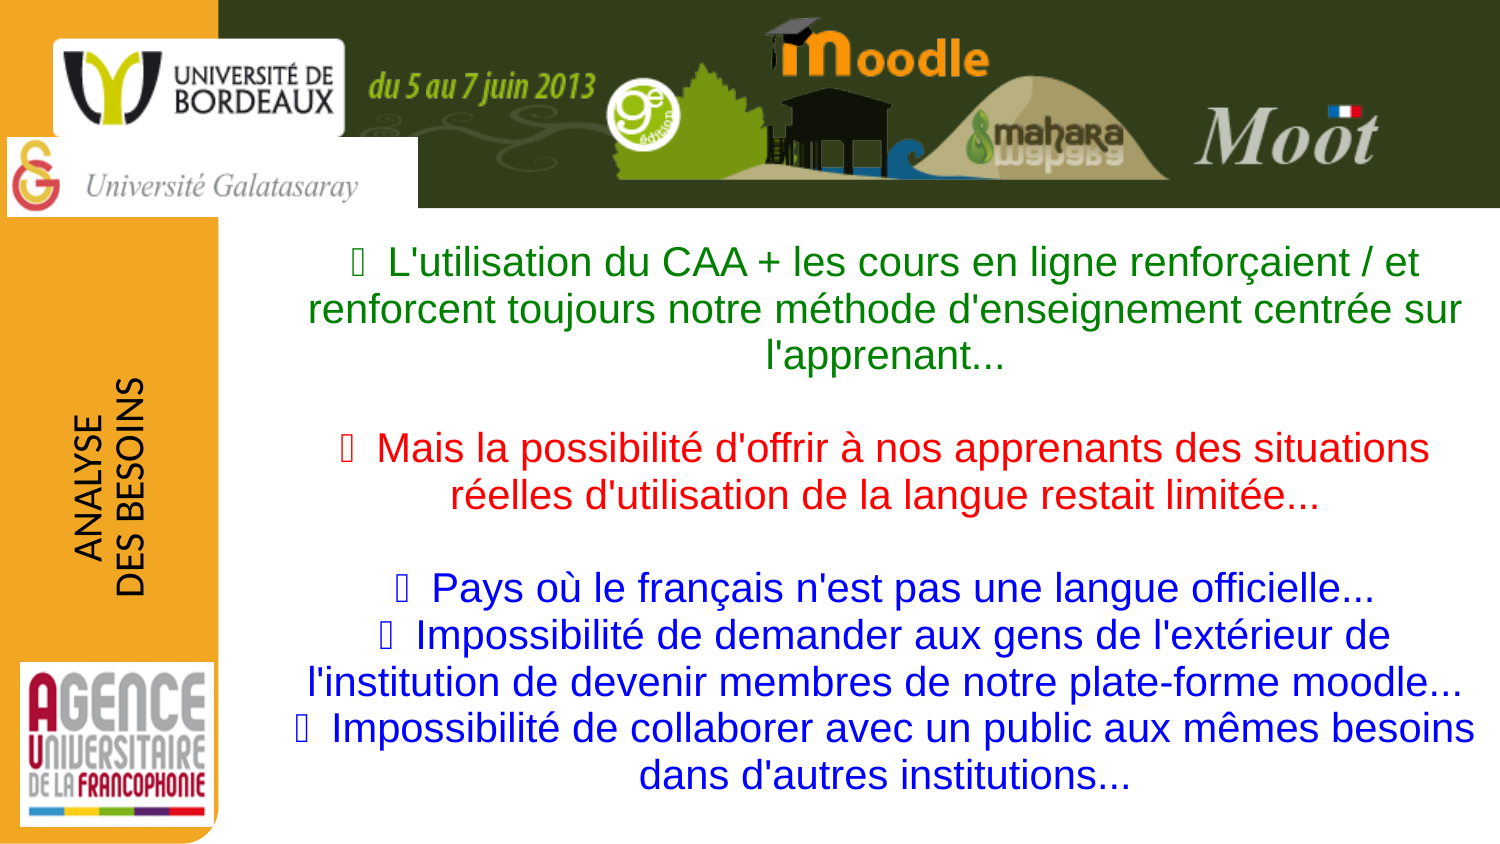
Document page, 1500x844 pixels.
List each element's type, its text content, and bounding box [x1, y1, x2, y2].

picture [7, 17, 1380, 217]
picture [20, 662, 214, 827]
subtitle  L'utilisation du CAA + les cours en ligne renforçaient / et renforcent toujours notre méthode d'enseignement centrée sur l'apprenant...  Mais la possibilité d'offrir à nos apprenants des situations réelles d'utilisation de la langue restait limitée...  Pays où le français n'est pas une langue officielle...  Impossibilité de demander aux gens de l'extérieur de l'institution de devenir membres de notre plate-forme moodle...  Impossibilité de collaborer avec un public aux mêmes besoins dans d'autres institutions... [289, 220, 1482, 817]
text_box ANALYSE DES BESOINS [7, 324, 217, 652]
